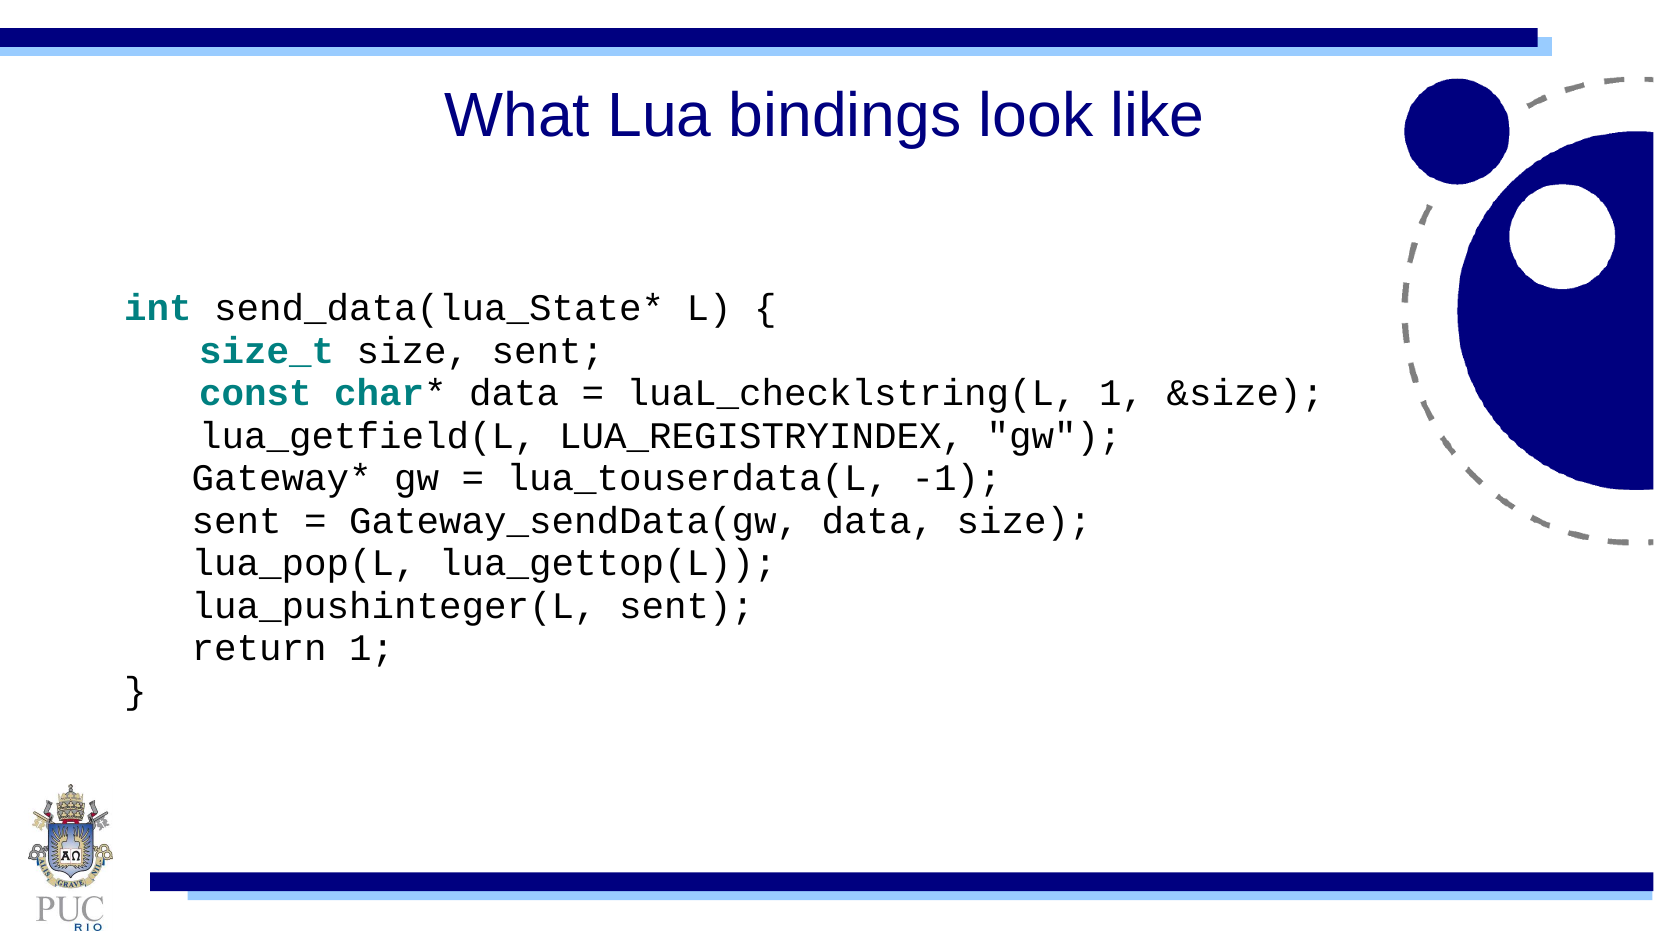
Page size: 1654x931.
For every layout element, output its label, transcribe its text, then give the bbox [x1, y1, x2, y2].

text_box int send_data(lua_State* L) { size_t size, sent; const char* data = luaL_checklstring(L, 1, &size); lua_getfield(L, LUA_REGISTRYINDEX, "gw"); Gateway* gw = lua_touserdata(L, -1); sent = Gateway_sendData(gw, data, size); lua_pop(L, lua_gettop(L)); lua_pushinteger(L, sent); return 1; } [124, 200, 1613, 804]
picture [1377, 29, 1654, 564]
title What Lua bindings look like [37, 37, 1377, 193]
picture [28, 784, 113, 931]
